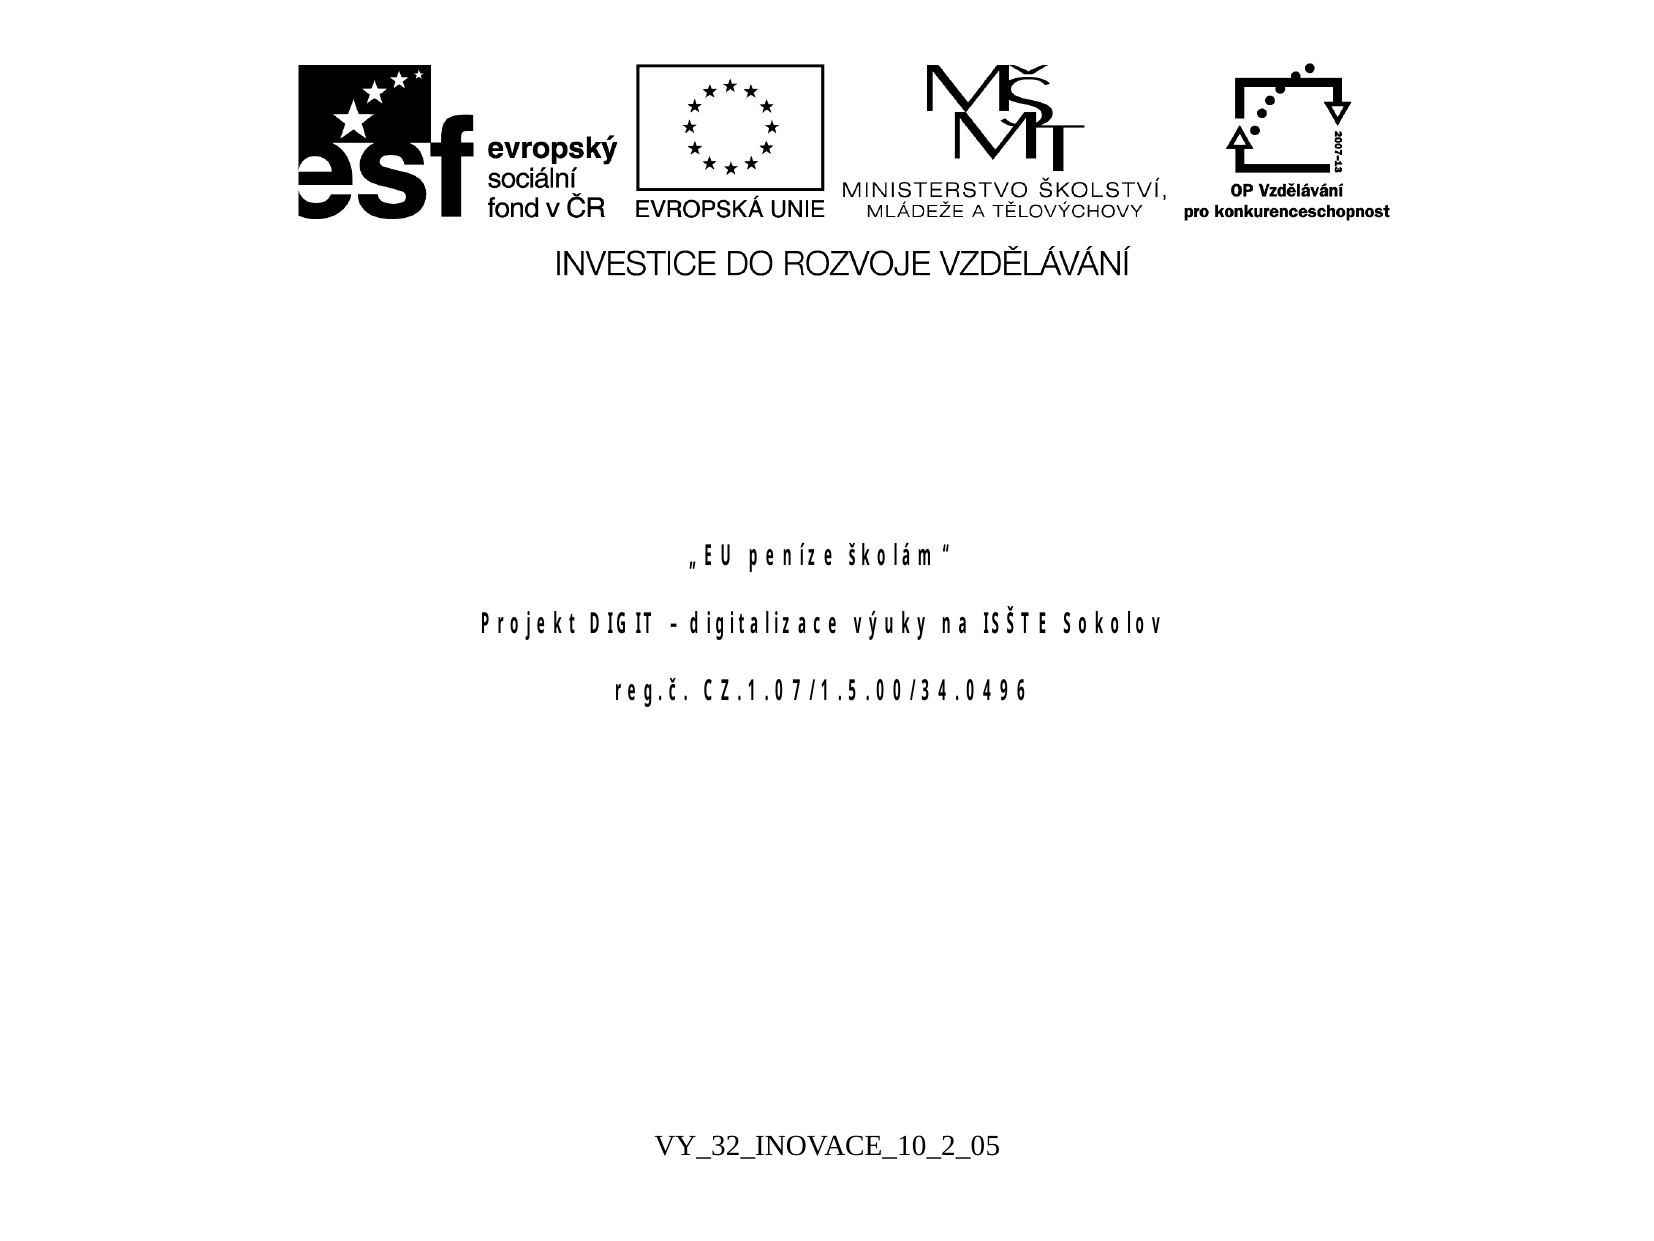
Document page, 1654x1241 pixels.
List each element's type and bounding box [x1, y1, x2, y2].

picture [354, 539, 1300, 709]
picture [265, 43, 1423, 296]
